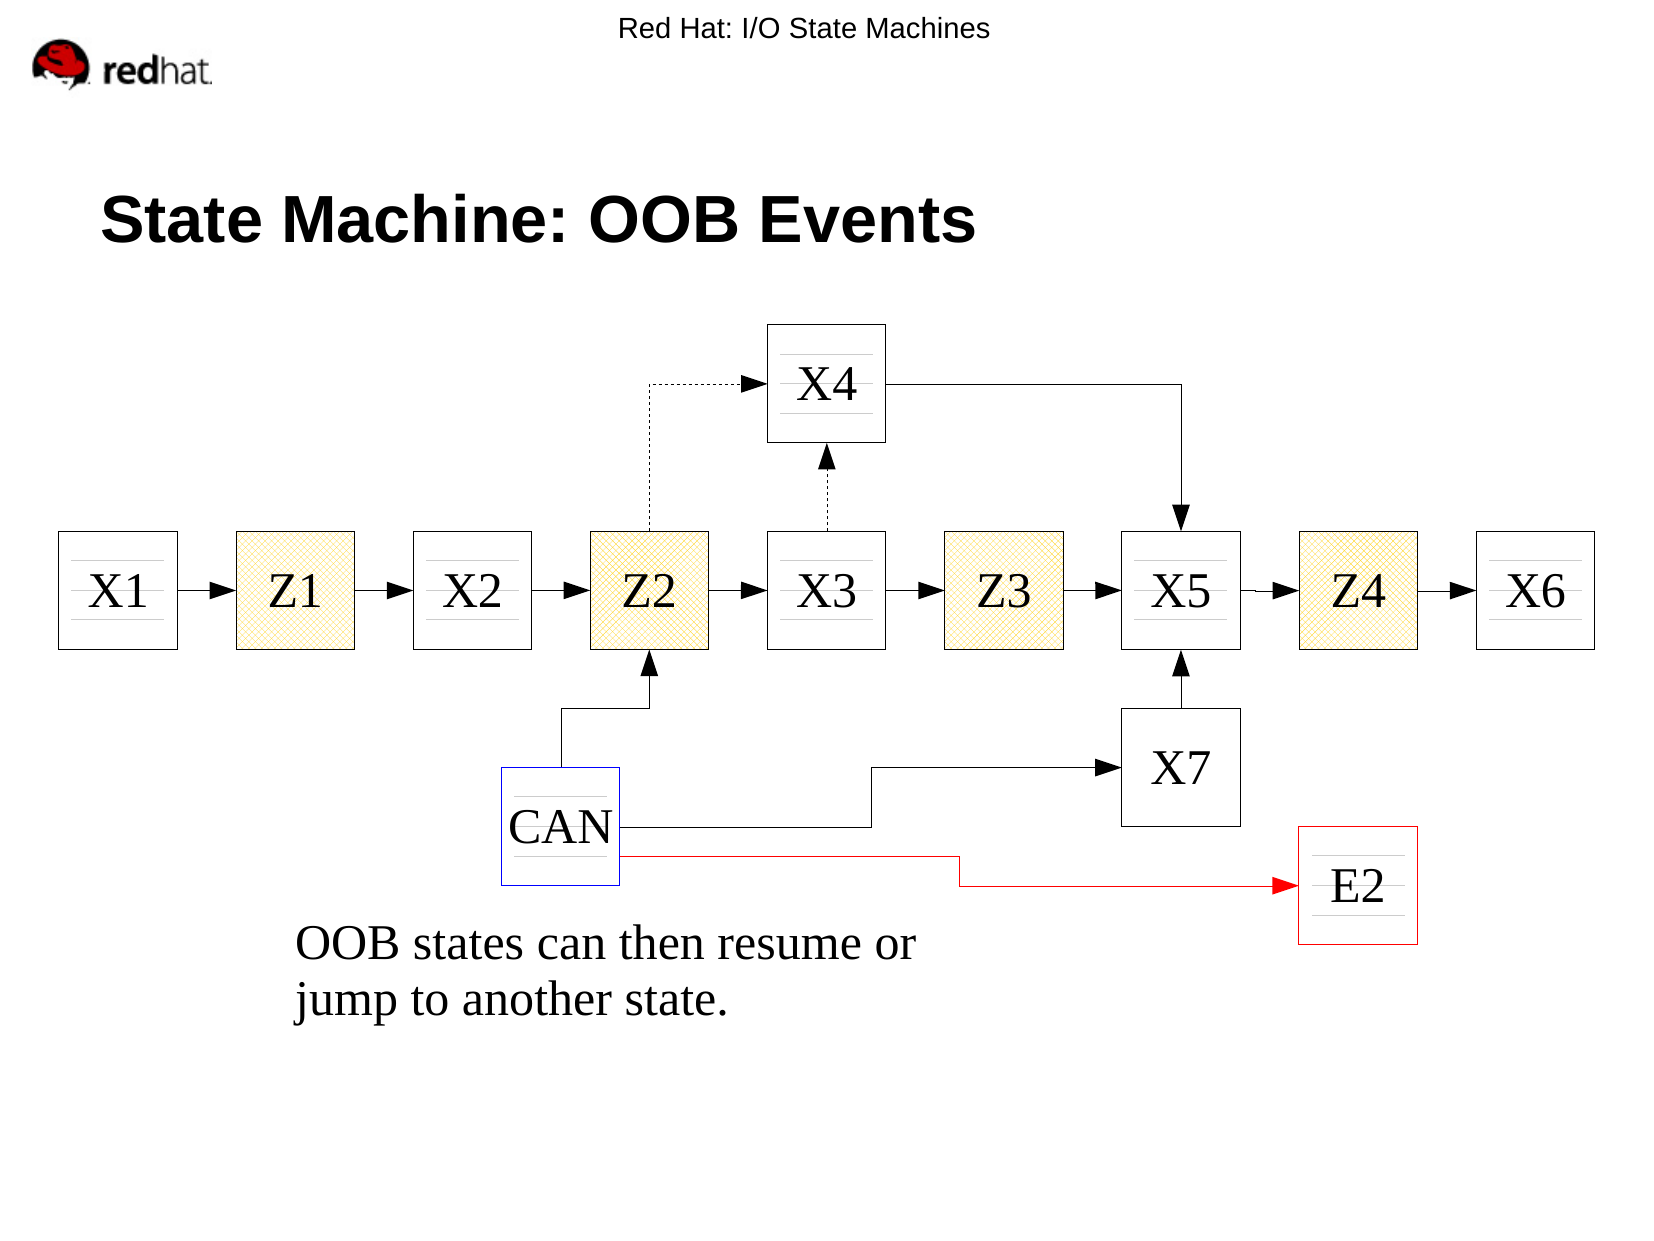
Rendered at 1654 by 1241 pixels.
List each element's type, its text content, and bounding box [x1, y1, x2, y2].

text_box X6 [1476, 531, 1595, 650]
text_box Z2 [590, 531, 709, 650]
text_box CAN [501, 767, 620, 886]
title State Machine: OOB Events [100, 164, 1506, 275]
text_box Z4 [1299, 531, 1418, 650]
text_box Z1 [236, 531, 355, 650]
text_box X5 [1121, 531, 1241, 650]
text_box X7 [1121, 708, 1241, 827]
picture [31, 37, 212, 98]
text_box X1 [58, 531, 178, 650]
text_box Z3 [944, 531, 1064, 650]
text_box E2 [1298, 826, 1418, 945]
text_box OOB states can then resume or jump to another state. [295, 915, 1004, 1152]
text_box X3 [767, 531, 886, 650]
text_box X2 [413, 531, 532, 650]
text_box X4 [767, 324, 886, 443]
